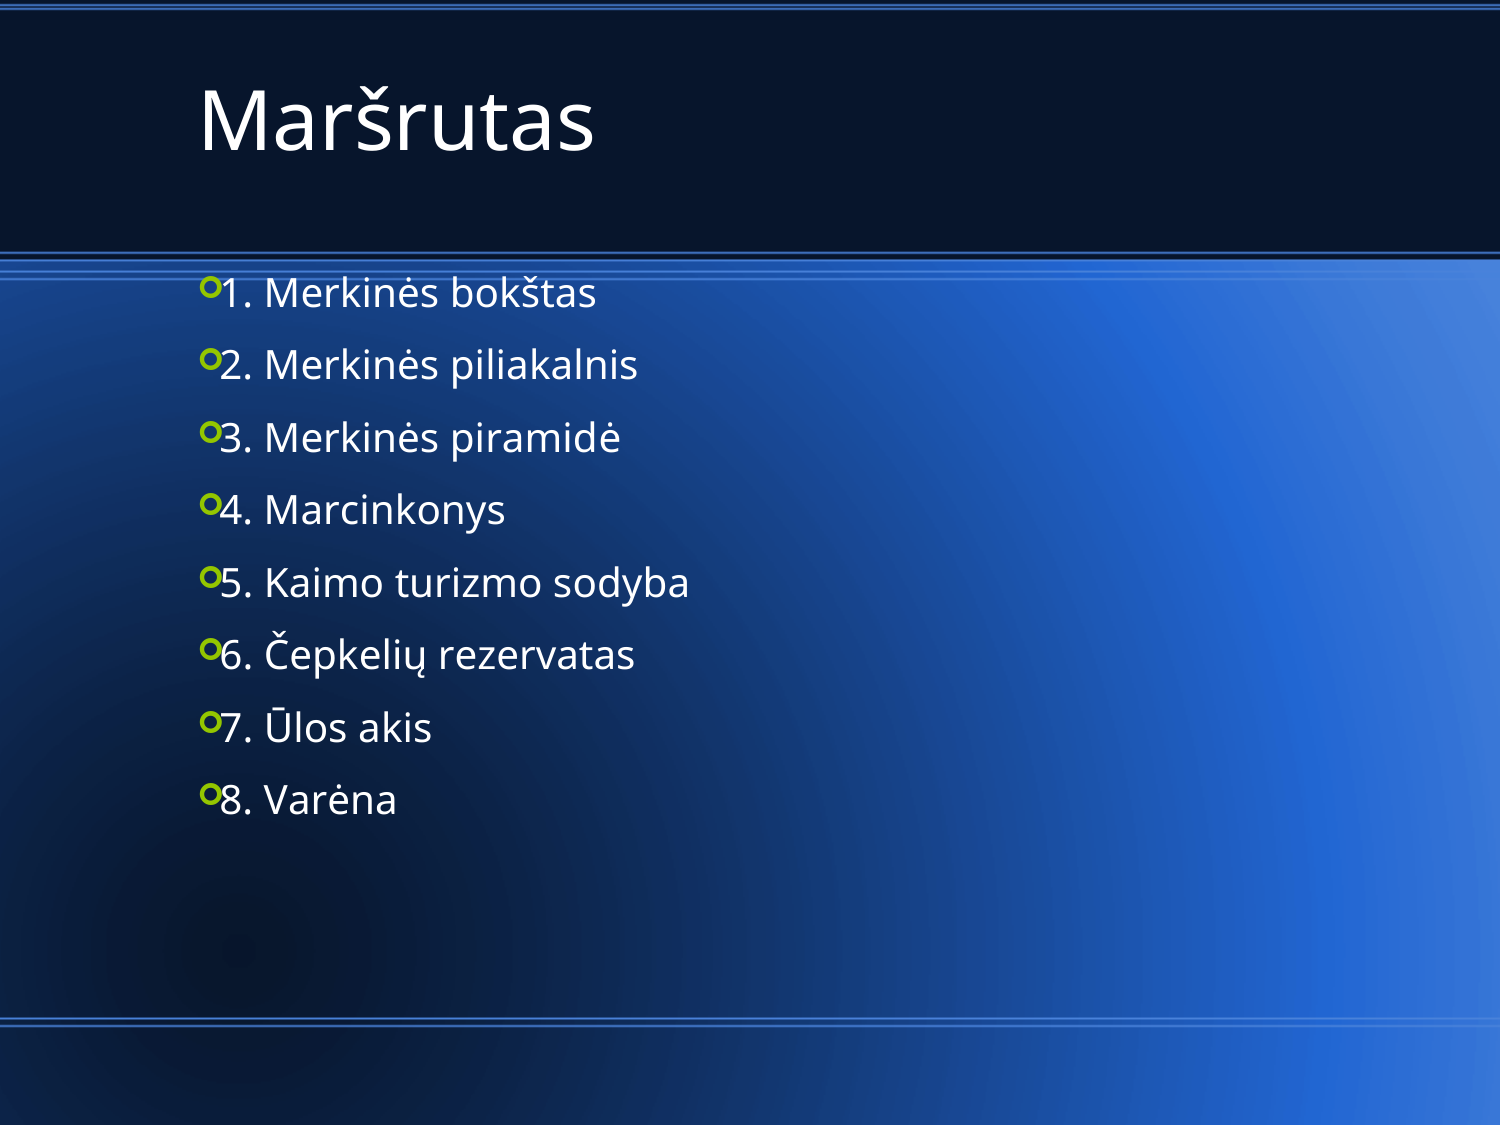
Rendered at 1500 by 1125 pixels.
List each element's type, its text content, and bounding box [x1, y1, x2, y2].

list 1. Merkinės bokštas 2. Merkinės piliakalnis 3. Merkinės piramidė 4. Marcinkonys 5. Kaimo turizmo sodyba 6. Čepkelių rezervatas 7. Ūlos akis 8. Varėna [182, 259, 1295, 835]
title Maršrutas [182, 60, 1336, 248]
